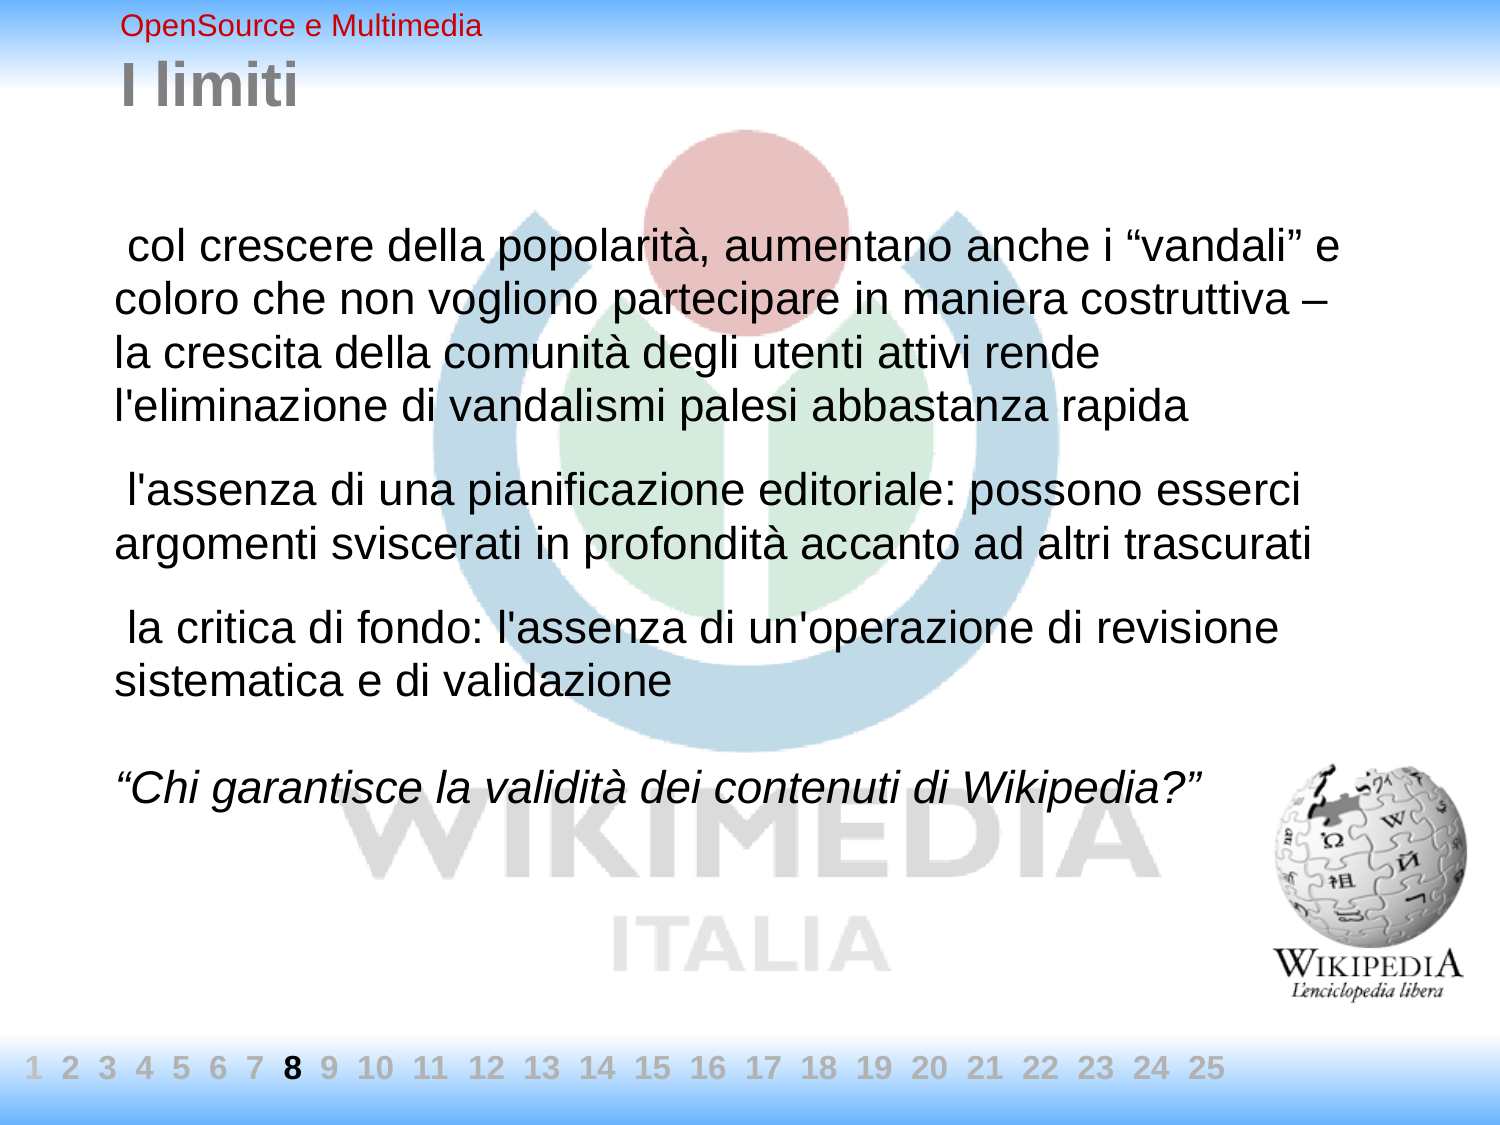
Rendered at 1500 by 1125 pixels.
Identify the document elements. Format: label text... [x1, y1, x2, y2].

text_box [0, 1034, 1500, 1125]
text_box col crescere della popolarità, aumentano anche i “vandali” e coloro che non vogliono partecipare in maniera costruttiva – la crescita della comunità degli utenti attivi rende l'eliminazione di vandalismi palesi abbastanza rapida l'assenza di una pianificazione editoriale: possono esserci argomenti sviscerati in profondità accanto ad altri trascurati la critica di fondo: l'assenza di un'operazione di revisione sistematica e di validazione “Chi garantisce la validità dei contenuti di Wikipedia?” [100, 210, 1388, 821]
text_box OpenSource e Multimedia [120, 7, 1479, 43]
text_box 1 2 3 4 5 6 7 8 9 10 11 12 13 14 15 16 17 18 19 20 21 22 23 24 25 [24, 1049, 1267, 1087]
picture [75, 91, 1426, 1034]
text_box I limiti [120, 50, 1479, 120]
chart [1265, 762, 1477, 1005]
text_box [0, 0, 1500, 91]
